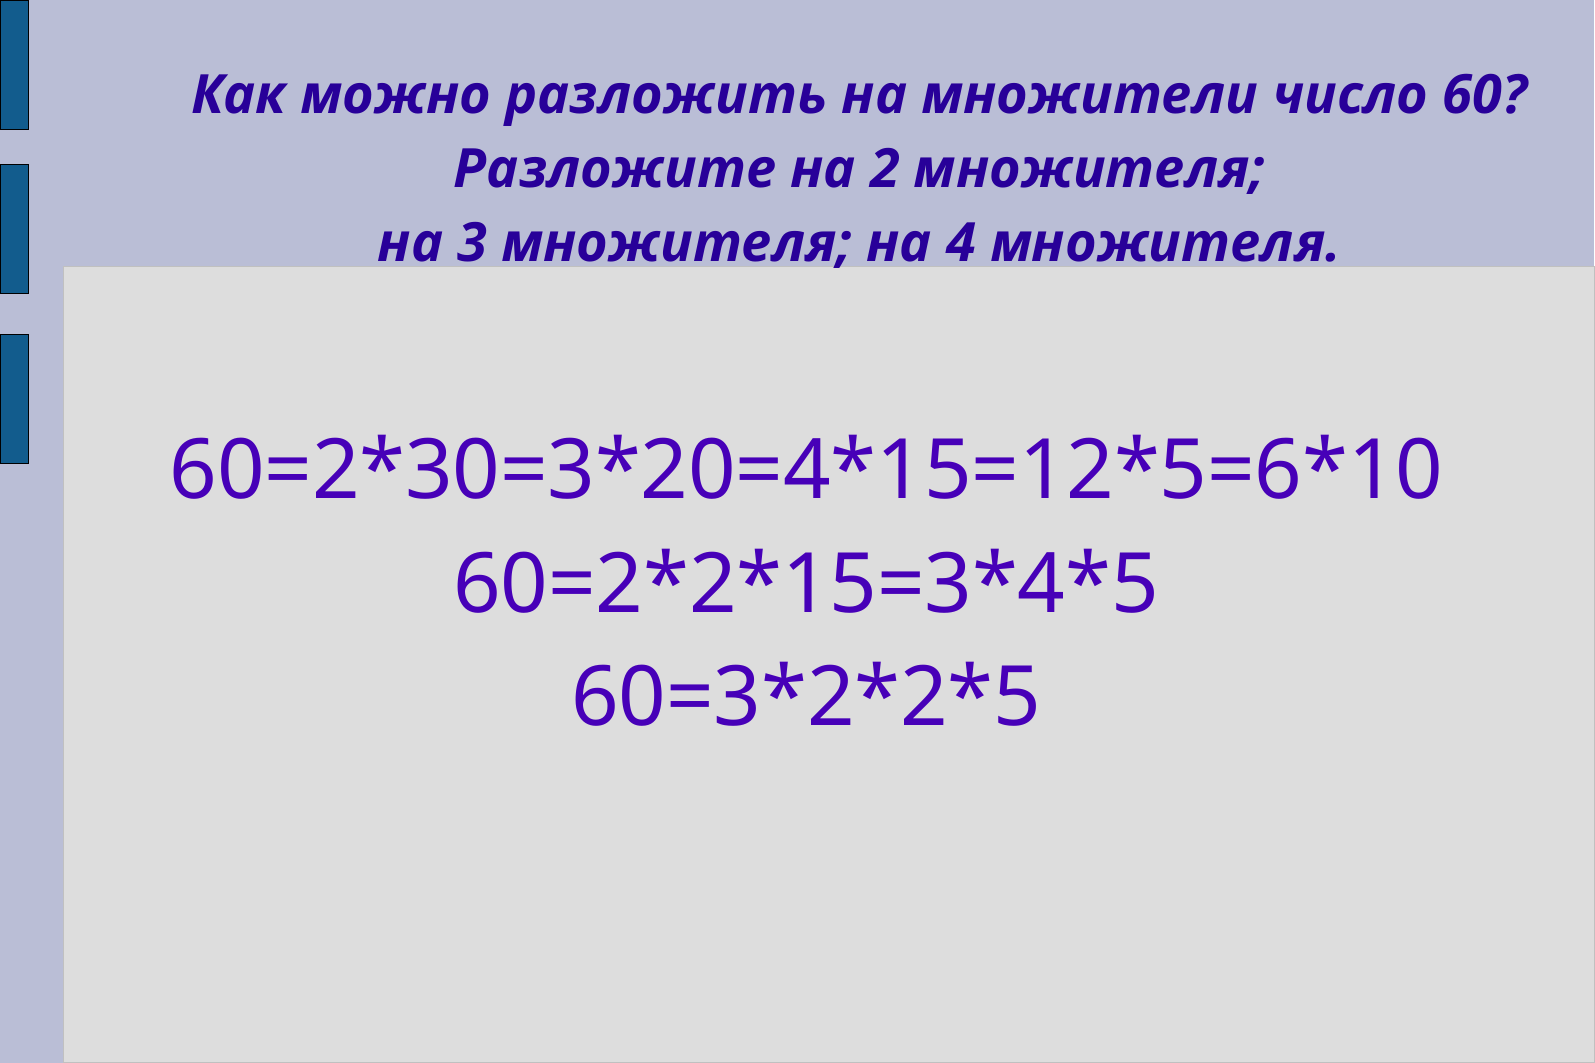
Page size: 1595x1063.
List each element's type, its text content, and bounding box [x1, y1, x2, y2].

title Как можно разложить на множители число 60? Разложите на 2 множителя; на 3 множителя; на 4 множителя. [117, 0, 1536, 338]
subtitle 60=2*30=3*20=4*15=12*5=6*10 60=2*2*15=3*4*5 60=3*2*2*5 [88, 359, 1451, 768]
